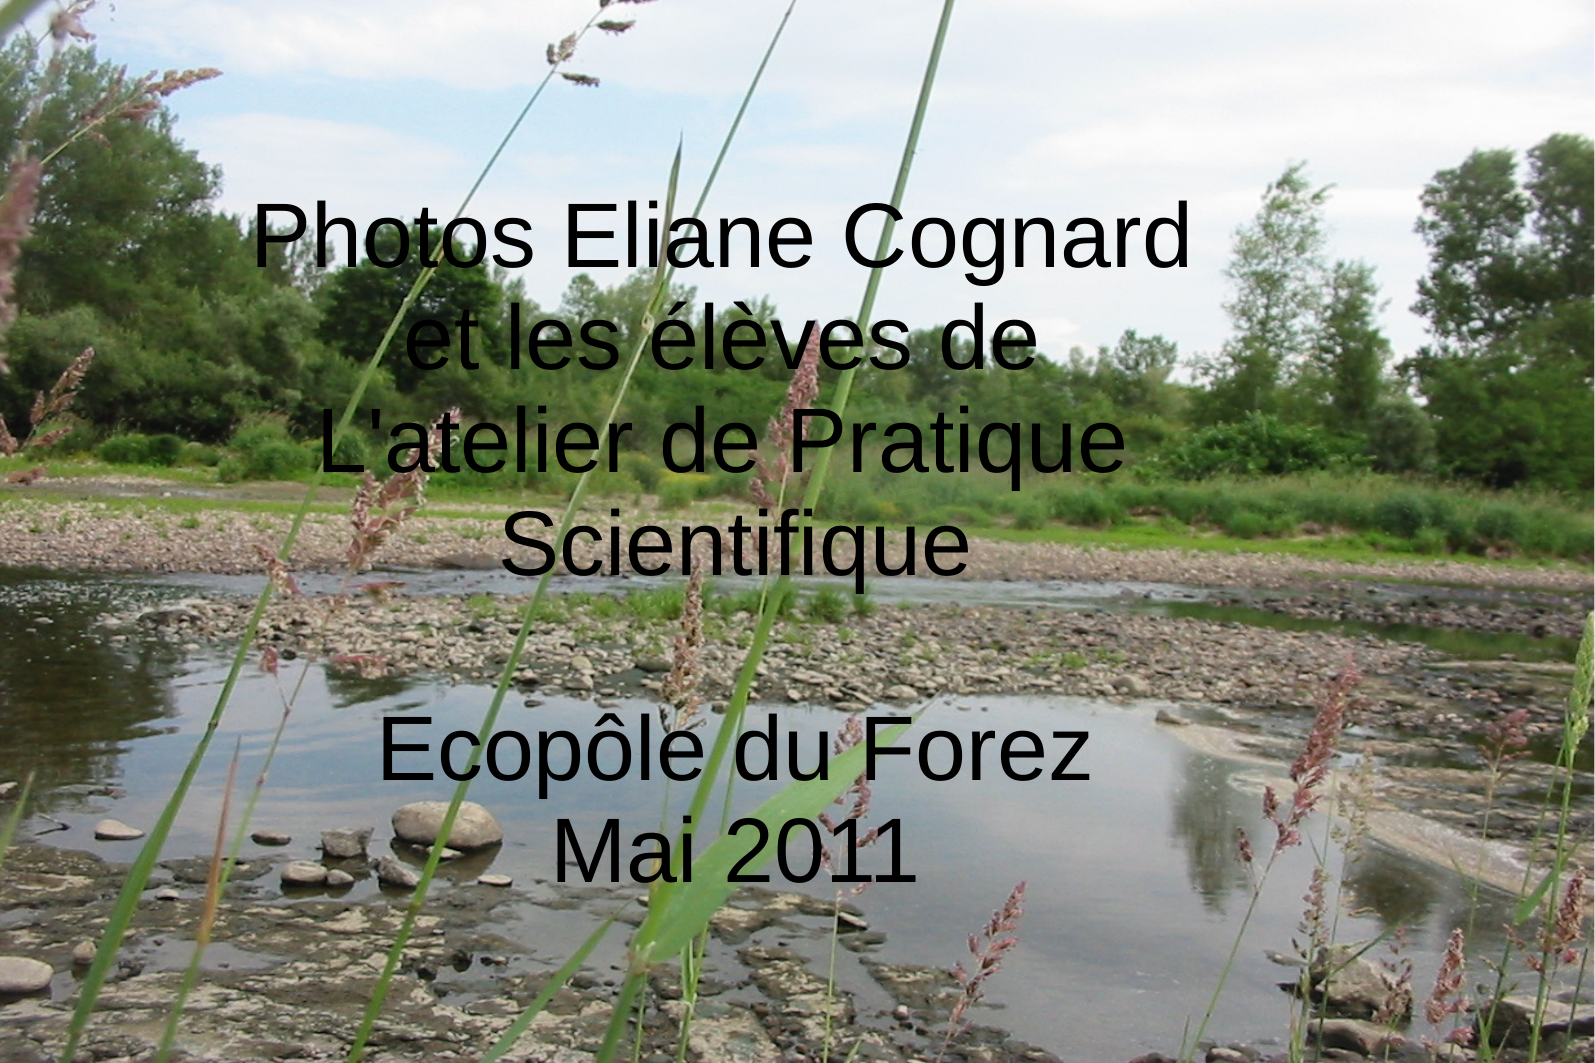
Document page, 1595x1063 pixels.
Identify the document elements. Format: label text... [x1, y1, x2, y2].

text_box Photos Eliane Cognard et les élèves de L'atelier de Pratique Scientifique Ecopôle du Forez Mai 2011 [142, 82, 1329, 1004]
picture [0, 0, 1595, 1063]
